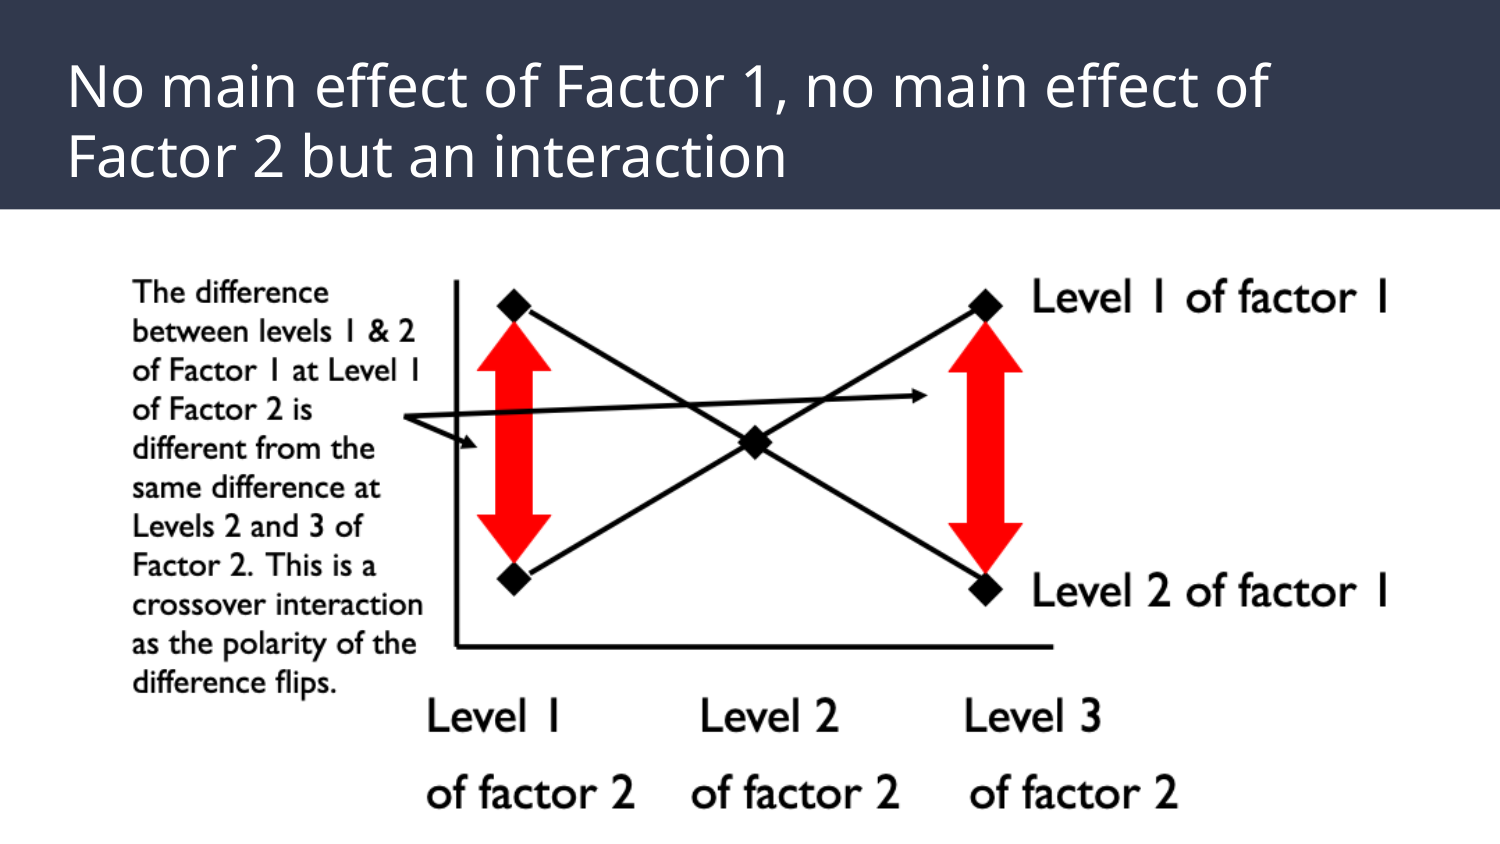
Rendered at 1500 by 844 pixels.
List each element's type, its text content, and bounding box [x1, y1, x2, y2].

title No main effect of Factor 1, no main effect of Factor 2 but an interaction [51, 34, 1449, 137]
picture [110, 225, 1390, 824]
